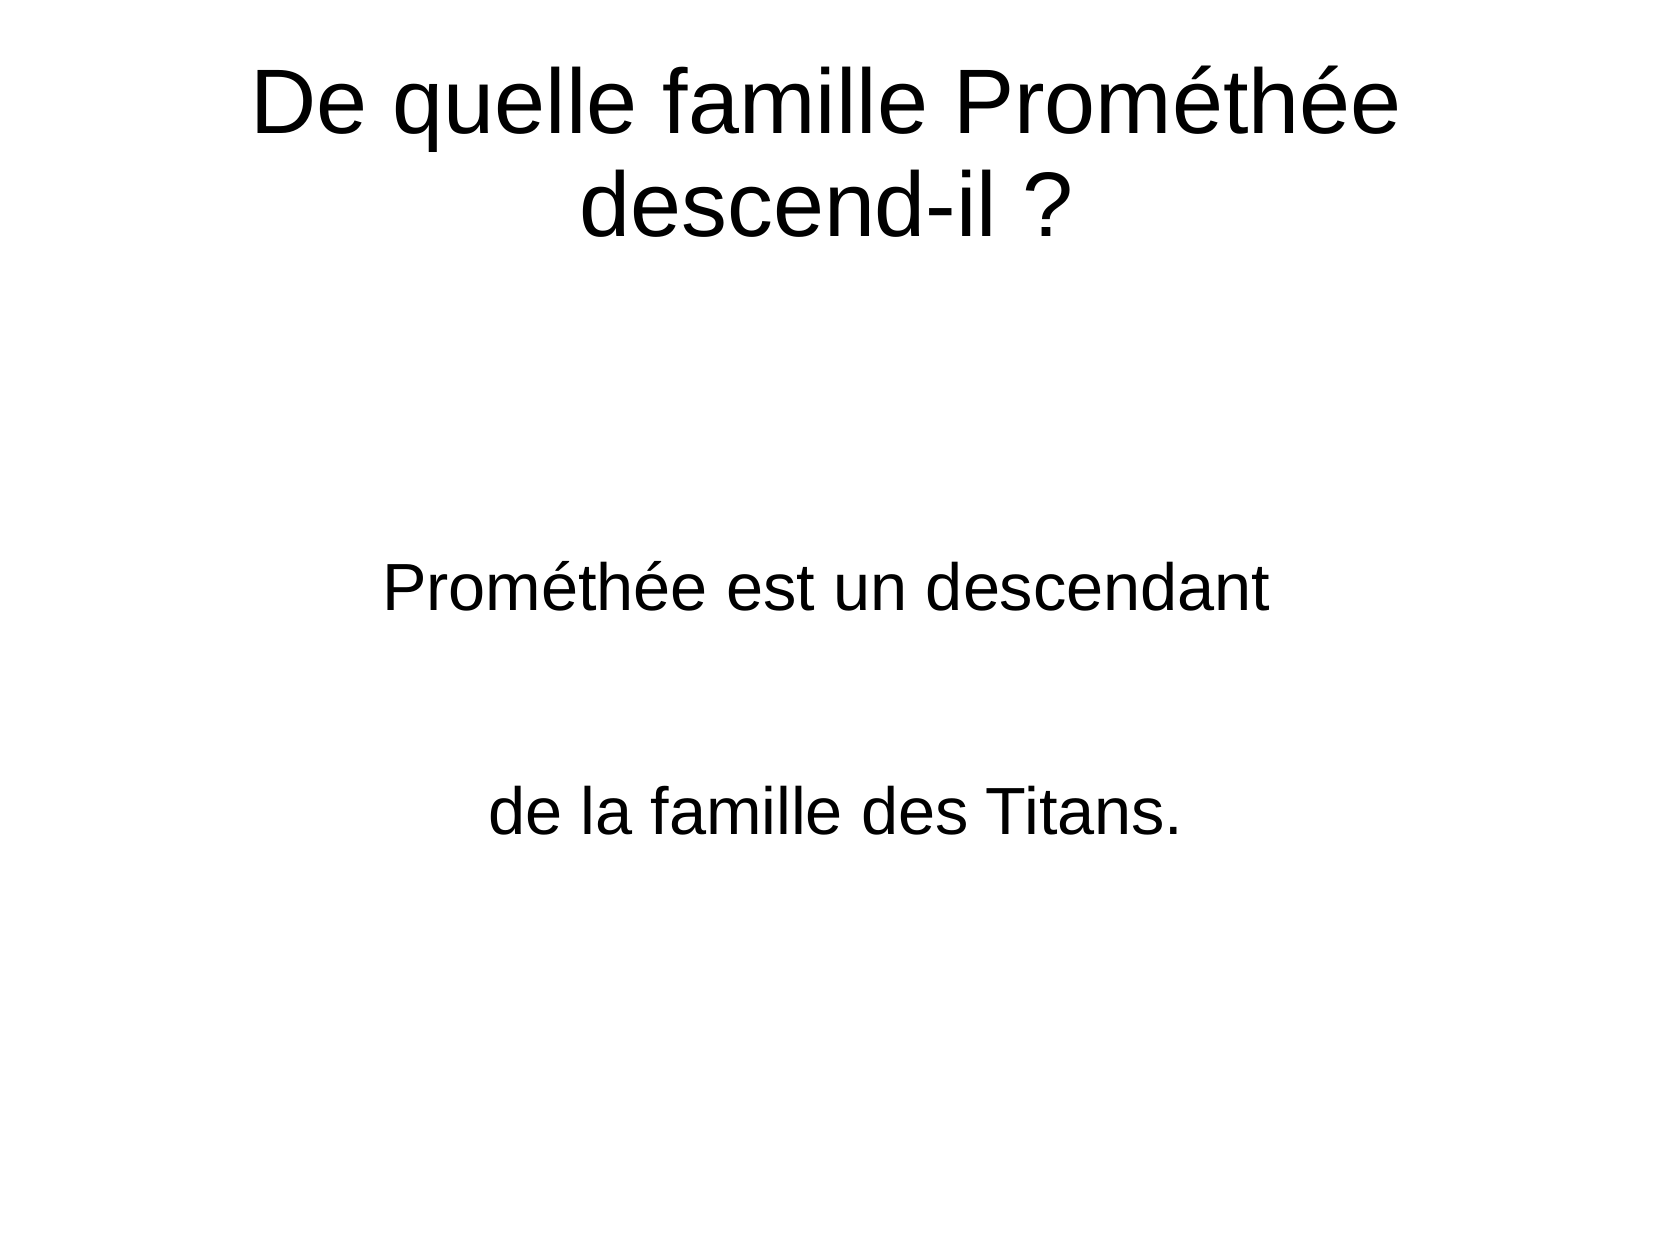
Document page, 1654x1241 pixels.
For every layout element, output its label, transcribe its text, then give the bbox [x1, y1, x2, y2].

subtitle Prométhée est un descendant de la famille des Titans. [82, 297, 1571, 1102]
title De quelle famille Prométhée descend-il ? [82, 50, 1571, 256]
